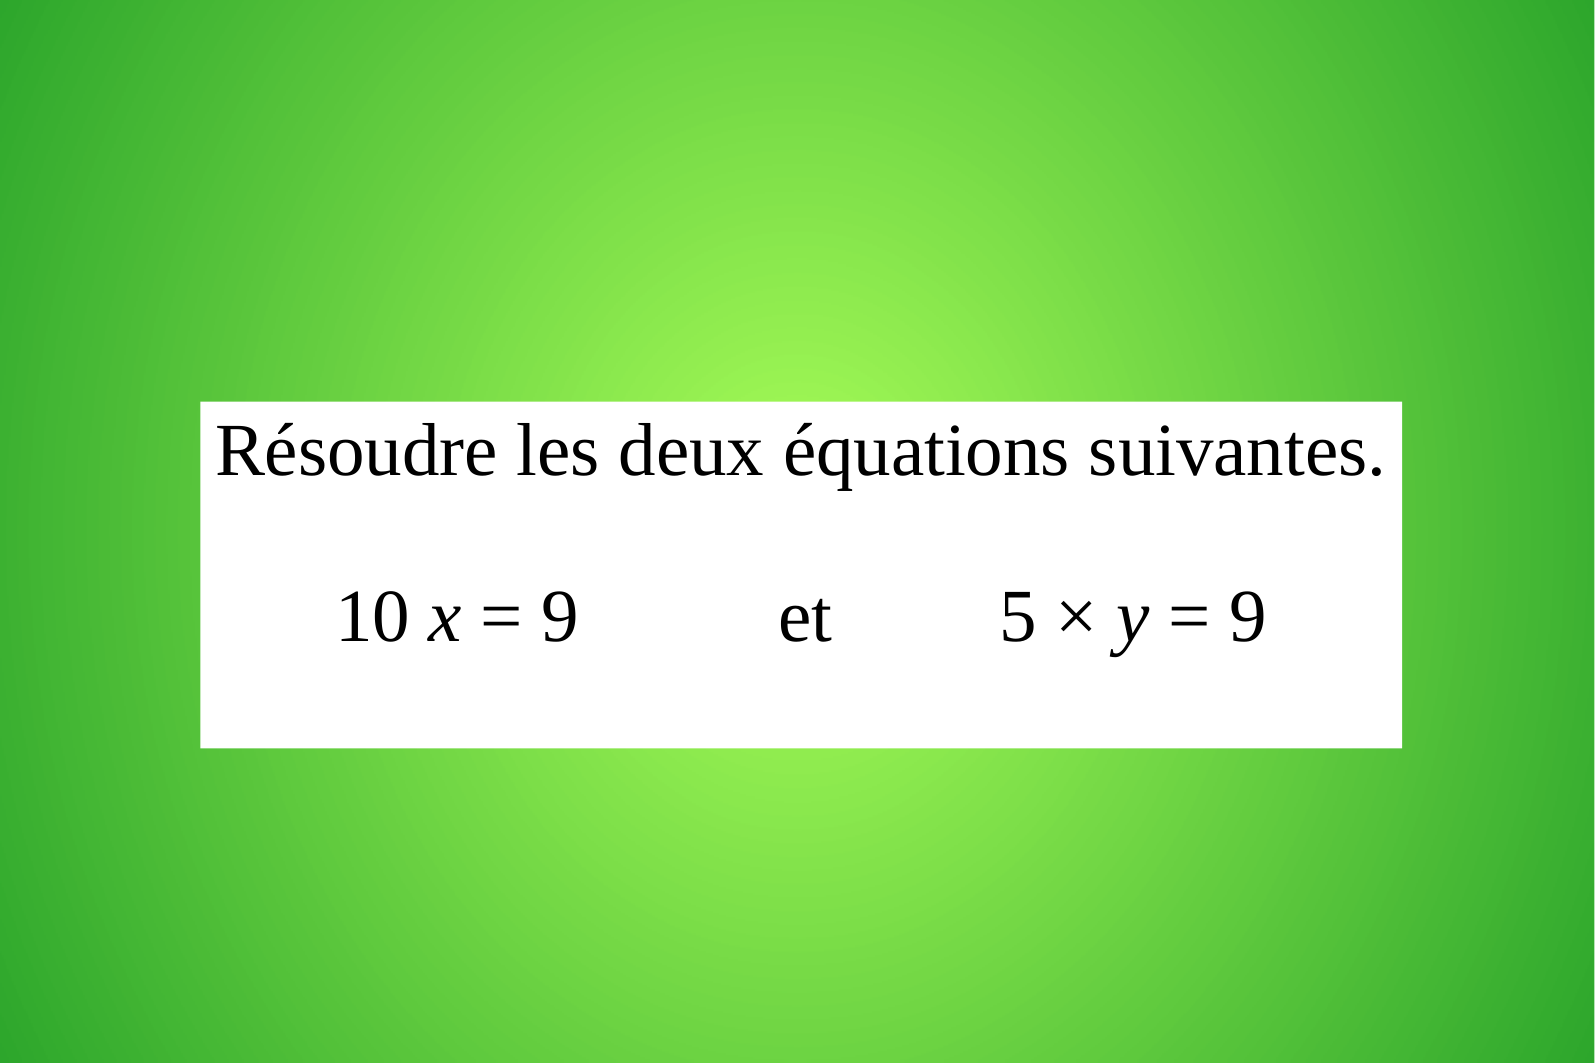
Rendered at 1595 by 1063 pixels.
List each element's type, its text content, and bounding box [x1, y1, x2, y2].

picture [0, 0, 1595, 1063]
text_box Résoudre les deux équations suivantes. 10 x = 9 et 5 × y = 9 [200, 401, 1403, 749]
